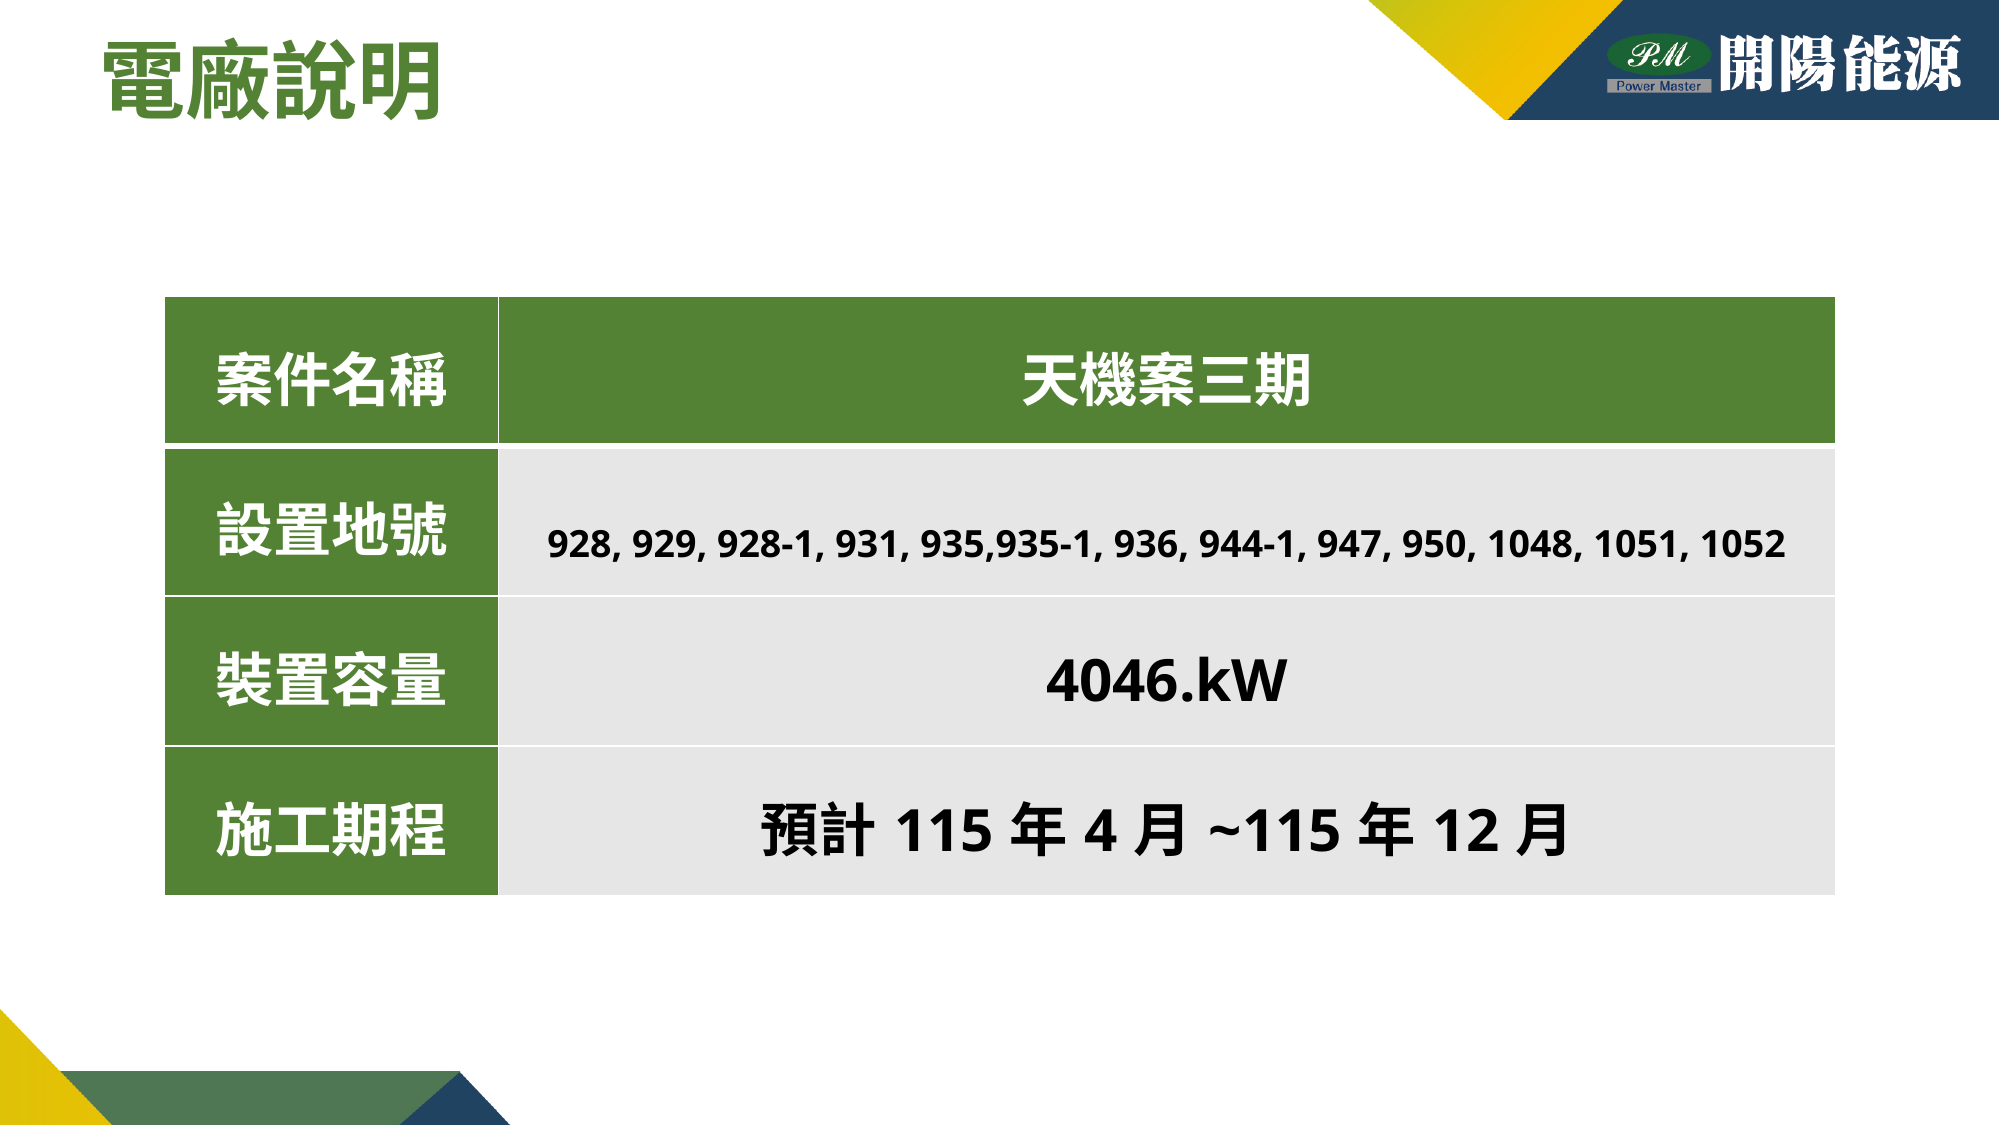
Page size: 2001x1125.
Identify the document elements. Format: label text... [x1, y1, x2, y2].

table_cell 4046.kW [499, 597, 1835, 745]
table_cell 928, 929, 928-1, 931, 935,935-1, 936, 944-1, 947, 950, 1048, 1051, 1052 [499, 449, 1835, 595]
table_header 案件名稱 [165, 297, 498, 443]
table_cell 施工期程 [165, 747, 498, 895]
table_cell 設置地號 [165, 449, 498, 595]
table_header 天機案三期 [499, 297, 1835, 443]
table_cell 預計115年4月~115年12月 [499, 747, 1835, 895]
table_cell 裝置容量 [165, 597, 498, 745]
text_box 電廠說明 [0, 18, 585, 138]
picture [0, 0, 1999, 1125]
